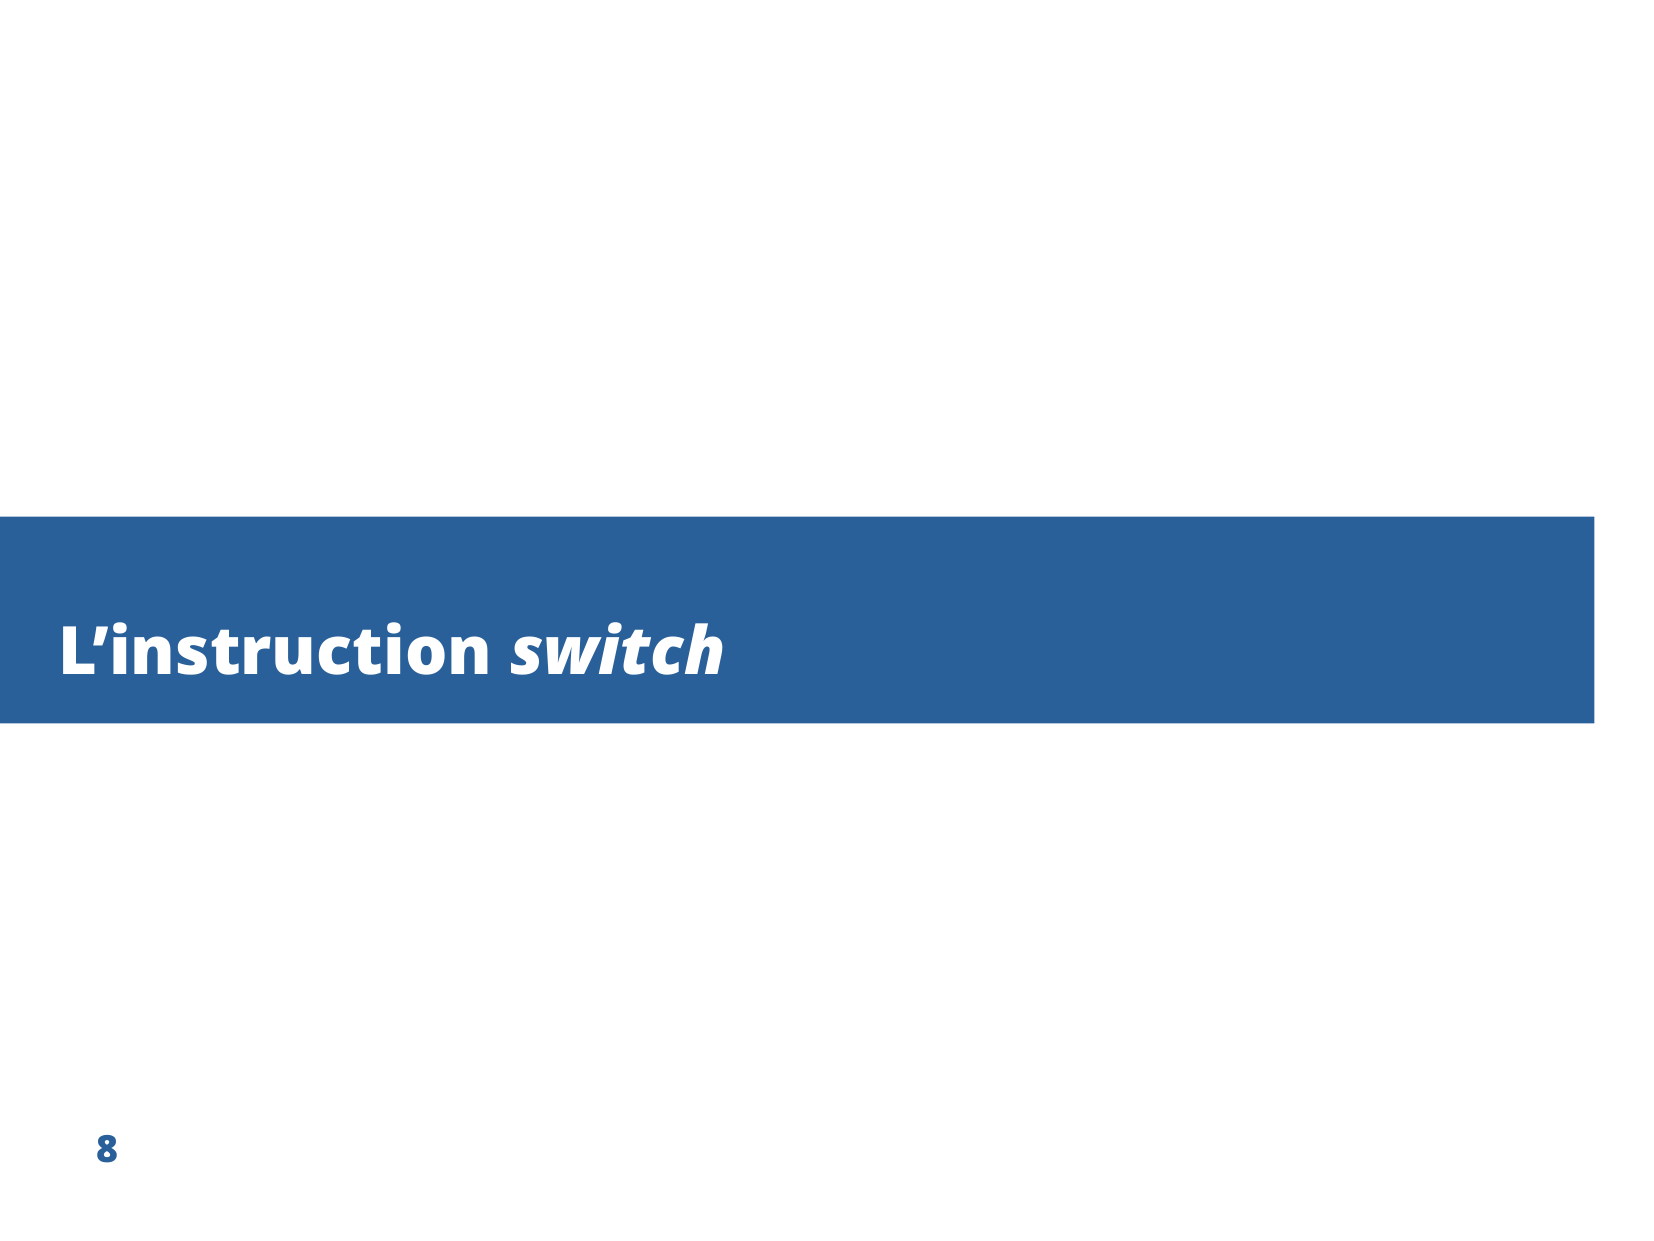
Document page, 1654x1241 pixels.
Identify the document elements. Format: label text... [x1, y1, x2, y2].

title L’instruction switch [59, 546, 1595, 694]
